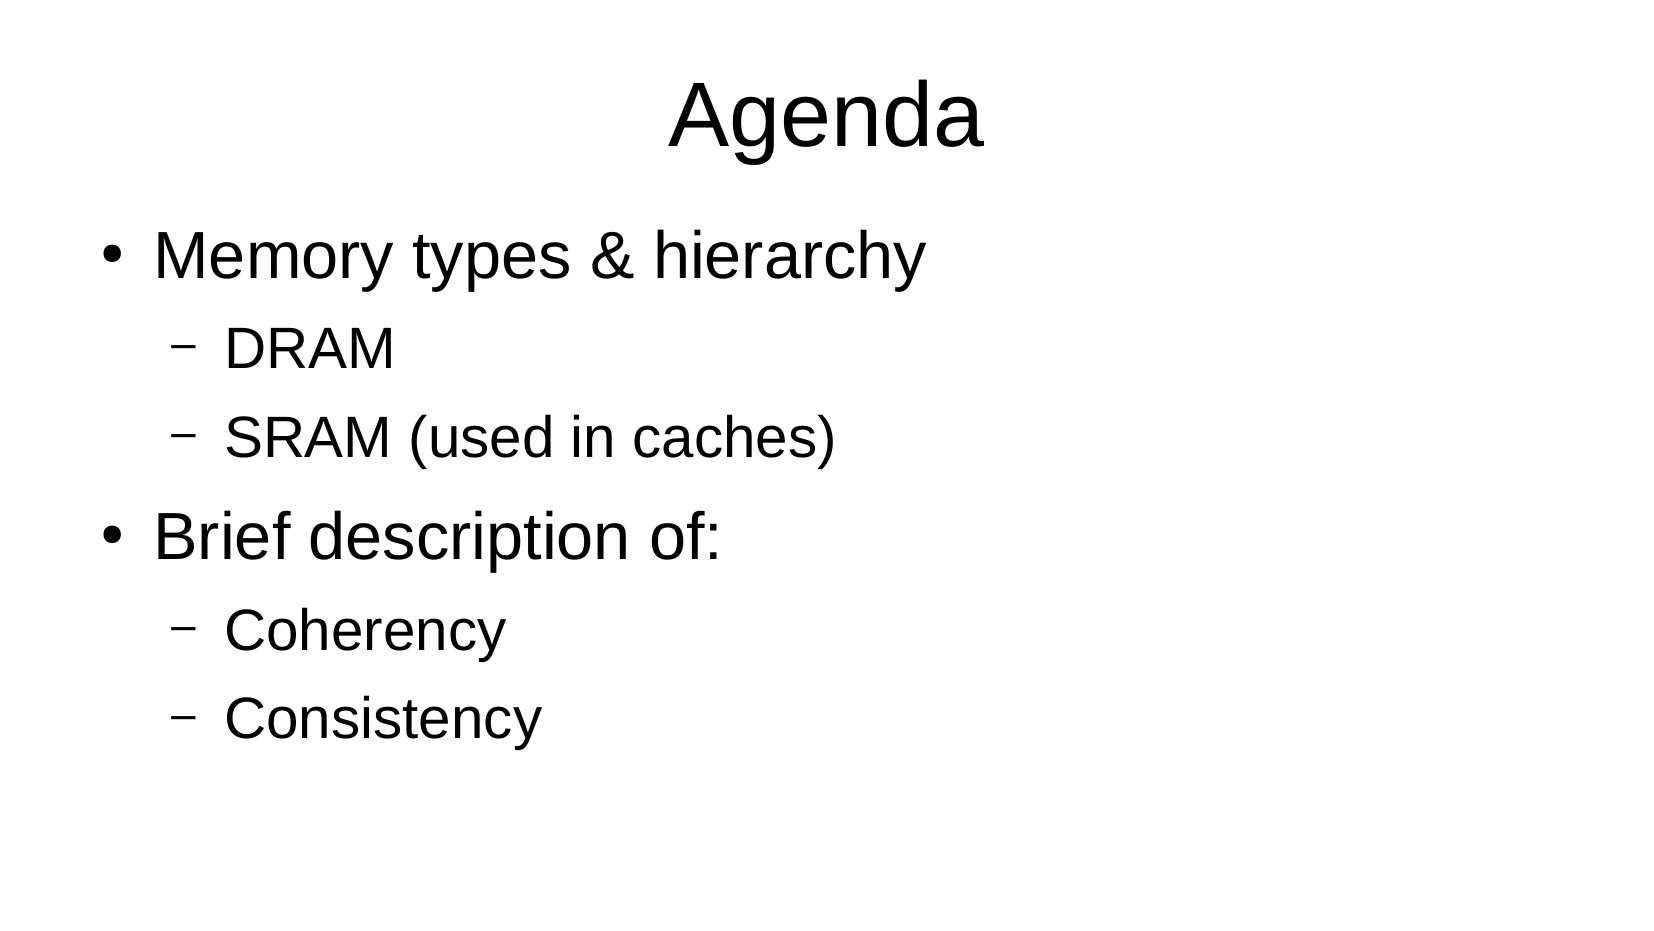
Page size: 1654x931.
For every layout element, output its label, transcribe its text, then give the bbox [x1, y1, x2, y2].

title Agenda [82, 37, 1571, 193]
list Memory types & hierarchy DRAM SRAM (used in caches) Brief description of: Coherency Consistency [82, 217, 1571, 758]
